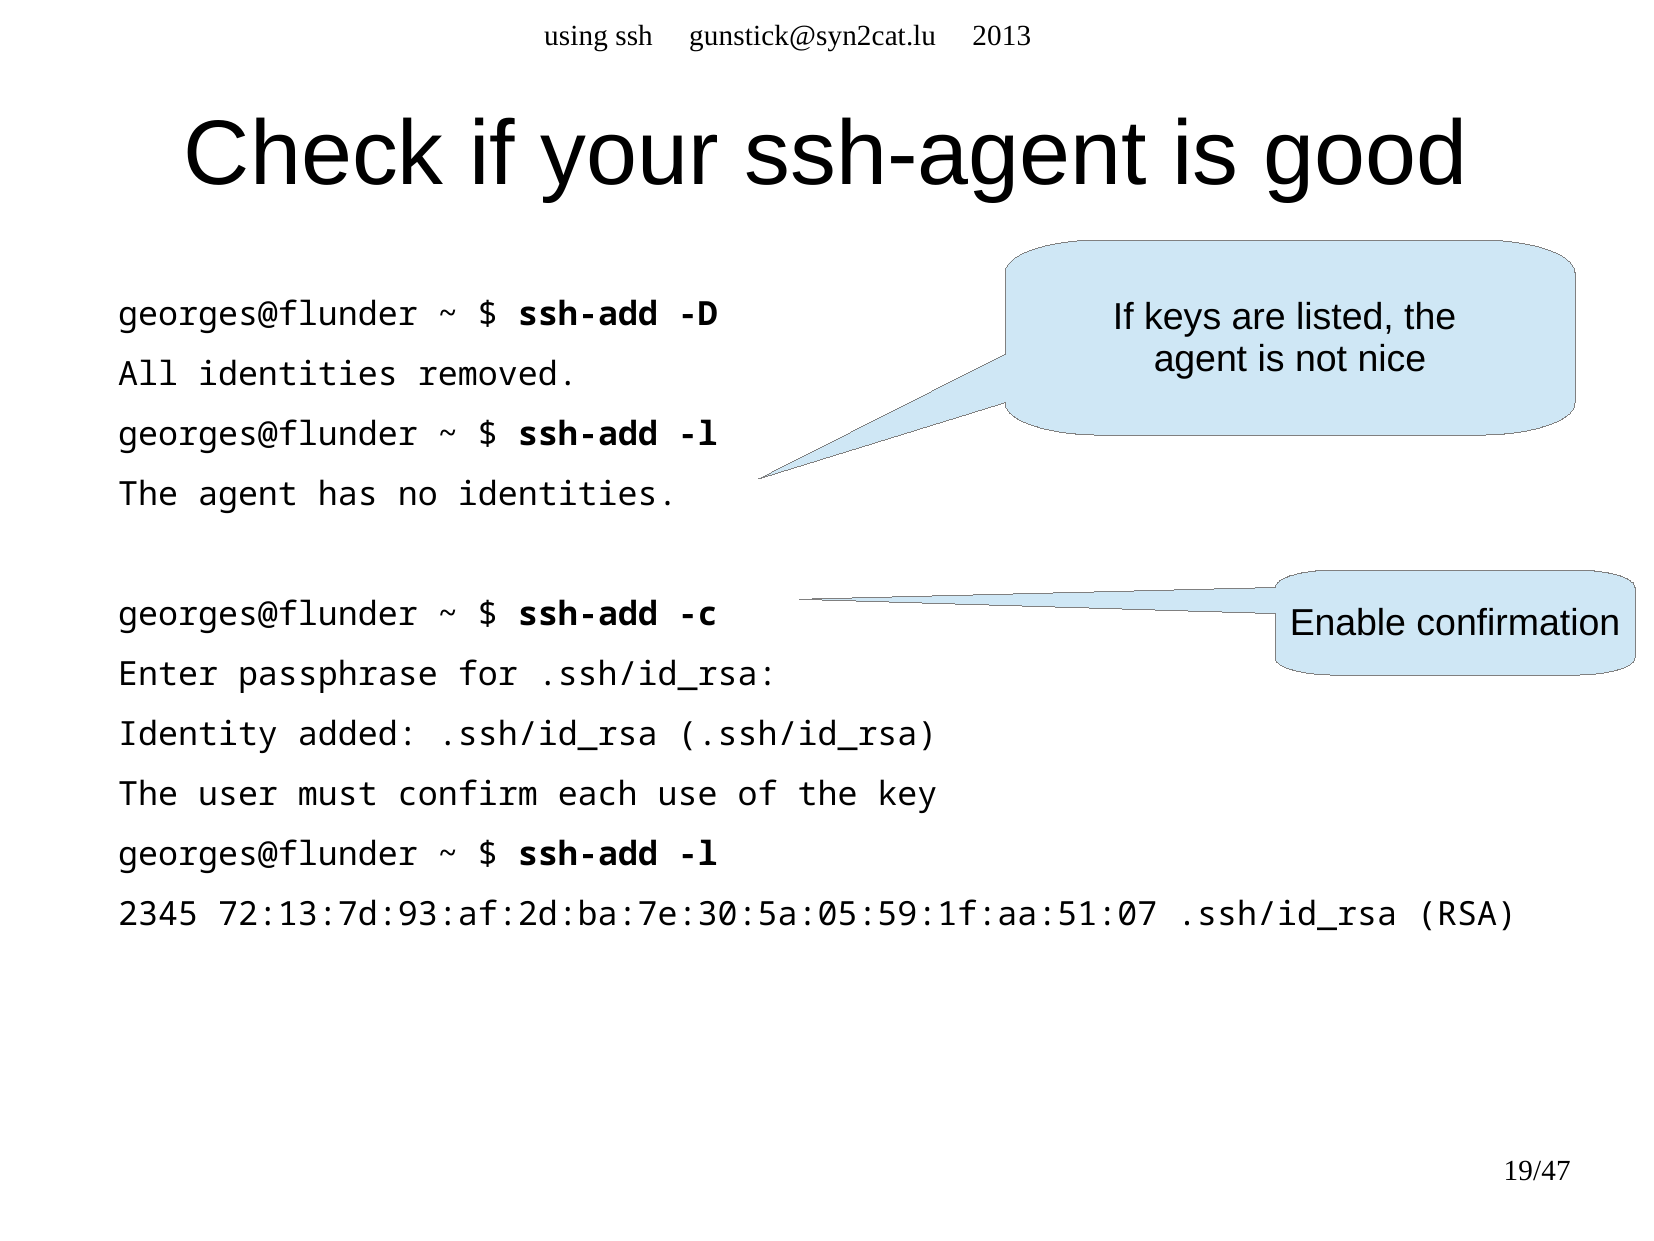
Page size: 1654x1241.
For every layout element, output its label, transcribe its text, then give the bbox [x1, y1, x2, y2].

text_box Enable confirmation [799, 570, 1636, 676]
text_box If keys are listed, the agent is not nice [758, 240, 1576, 479]
list georges@flunder ~ $ ssh-add -D All identities removed. georges@flunder ~ $ ssh-add -l The agent has no identities. georges@flunder ~ $ ssh-add -c Enter passphrase for .ssh/id_rsa: Identity added: .ssh/id_rsa (.ssh/id_rsa) The user must confirm each use of the key georges@flunder ~ $ ssh-add -l 2345 72:13:7d:93:af:2d:ba:7e:30:5a:05:59:1f:aa:51:07 .ssh/id_rsa (RSA) [82, 290, 1538, 976]
title Check if your ssh-agent is good [82, 49, 1571, 257]
